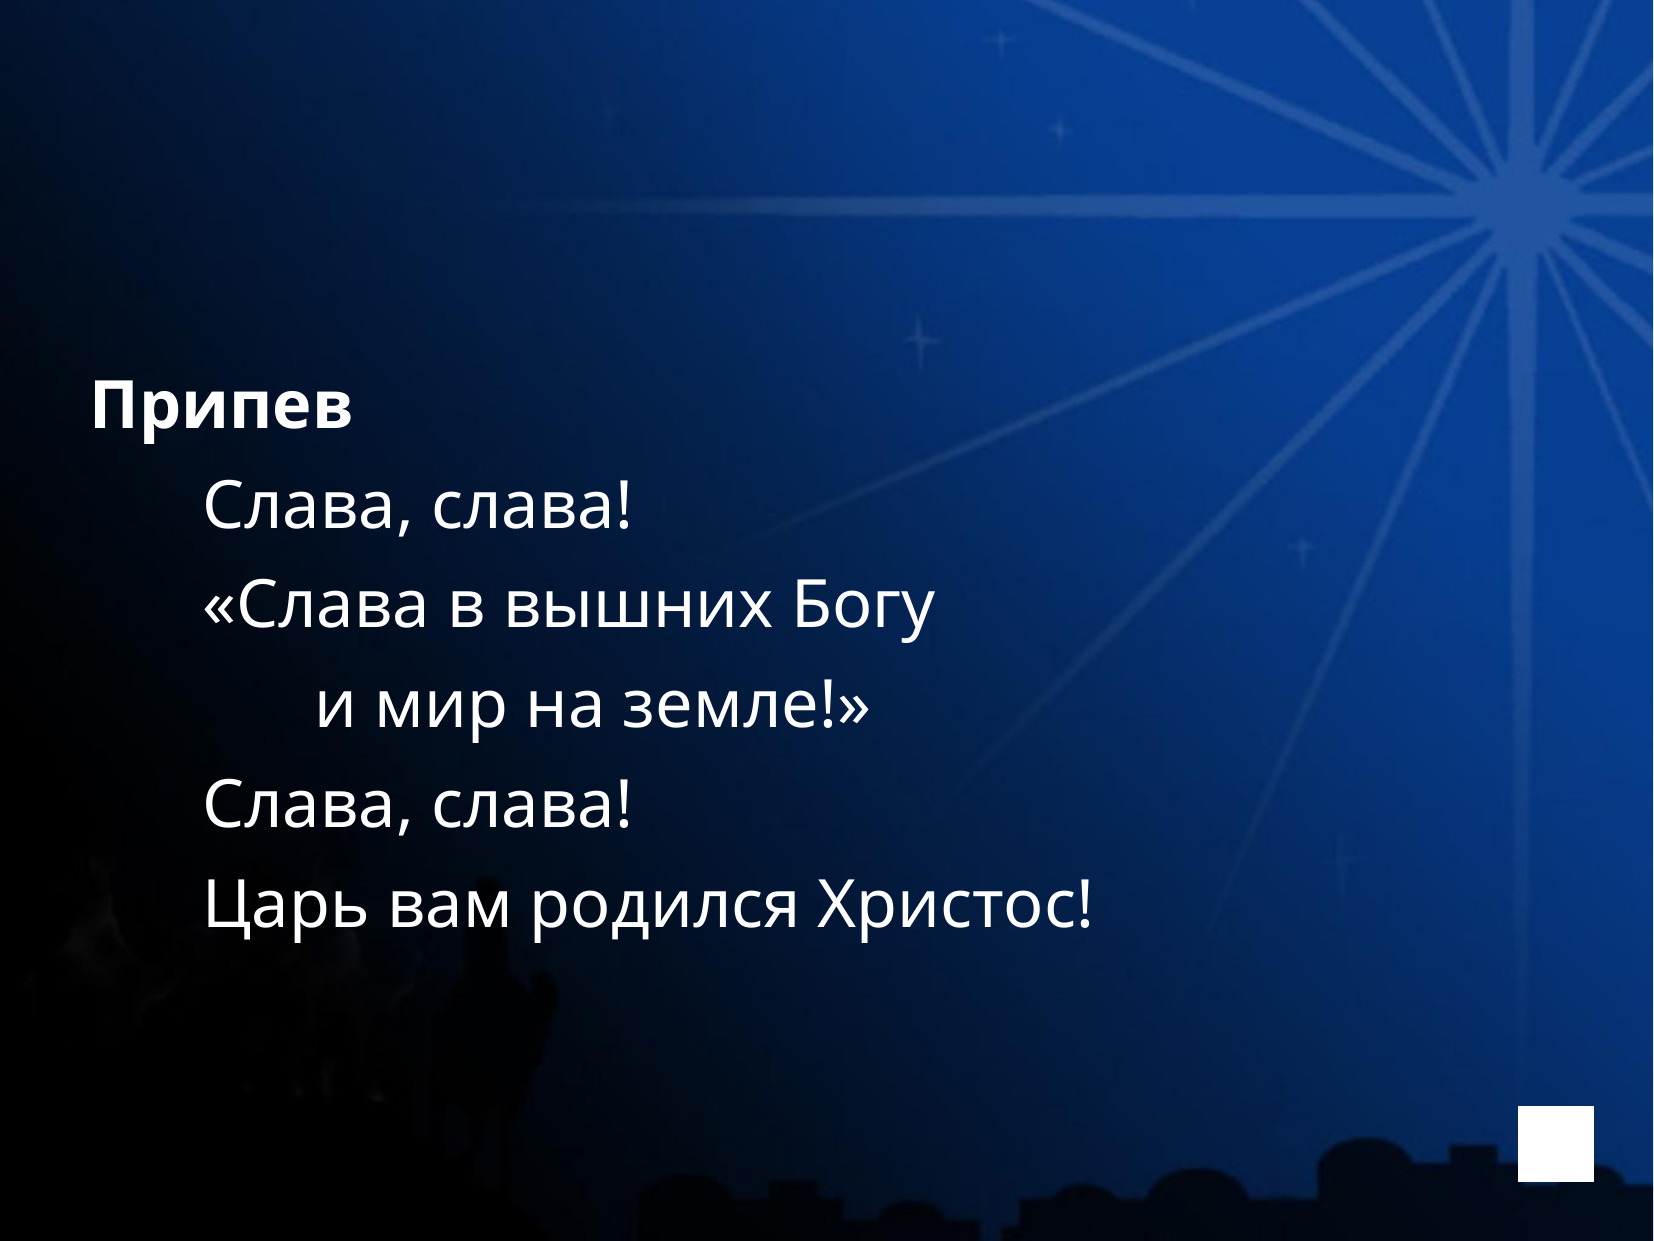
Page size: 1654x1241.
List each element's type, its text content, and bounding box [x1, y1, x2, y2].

picture [0, 0, 1654, 1241]
text_box [1518, 1106, 1594, 1182]
text_box Припев Слава, слава! «Слава в вышних Богу и мир на земле!» Слава, слава! Царь вам родился Христос! [75, 150, 1576, 1163]
